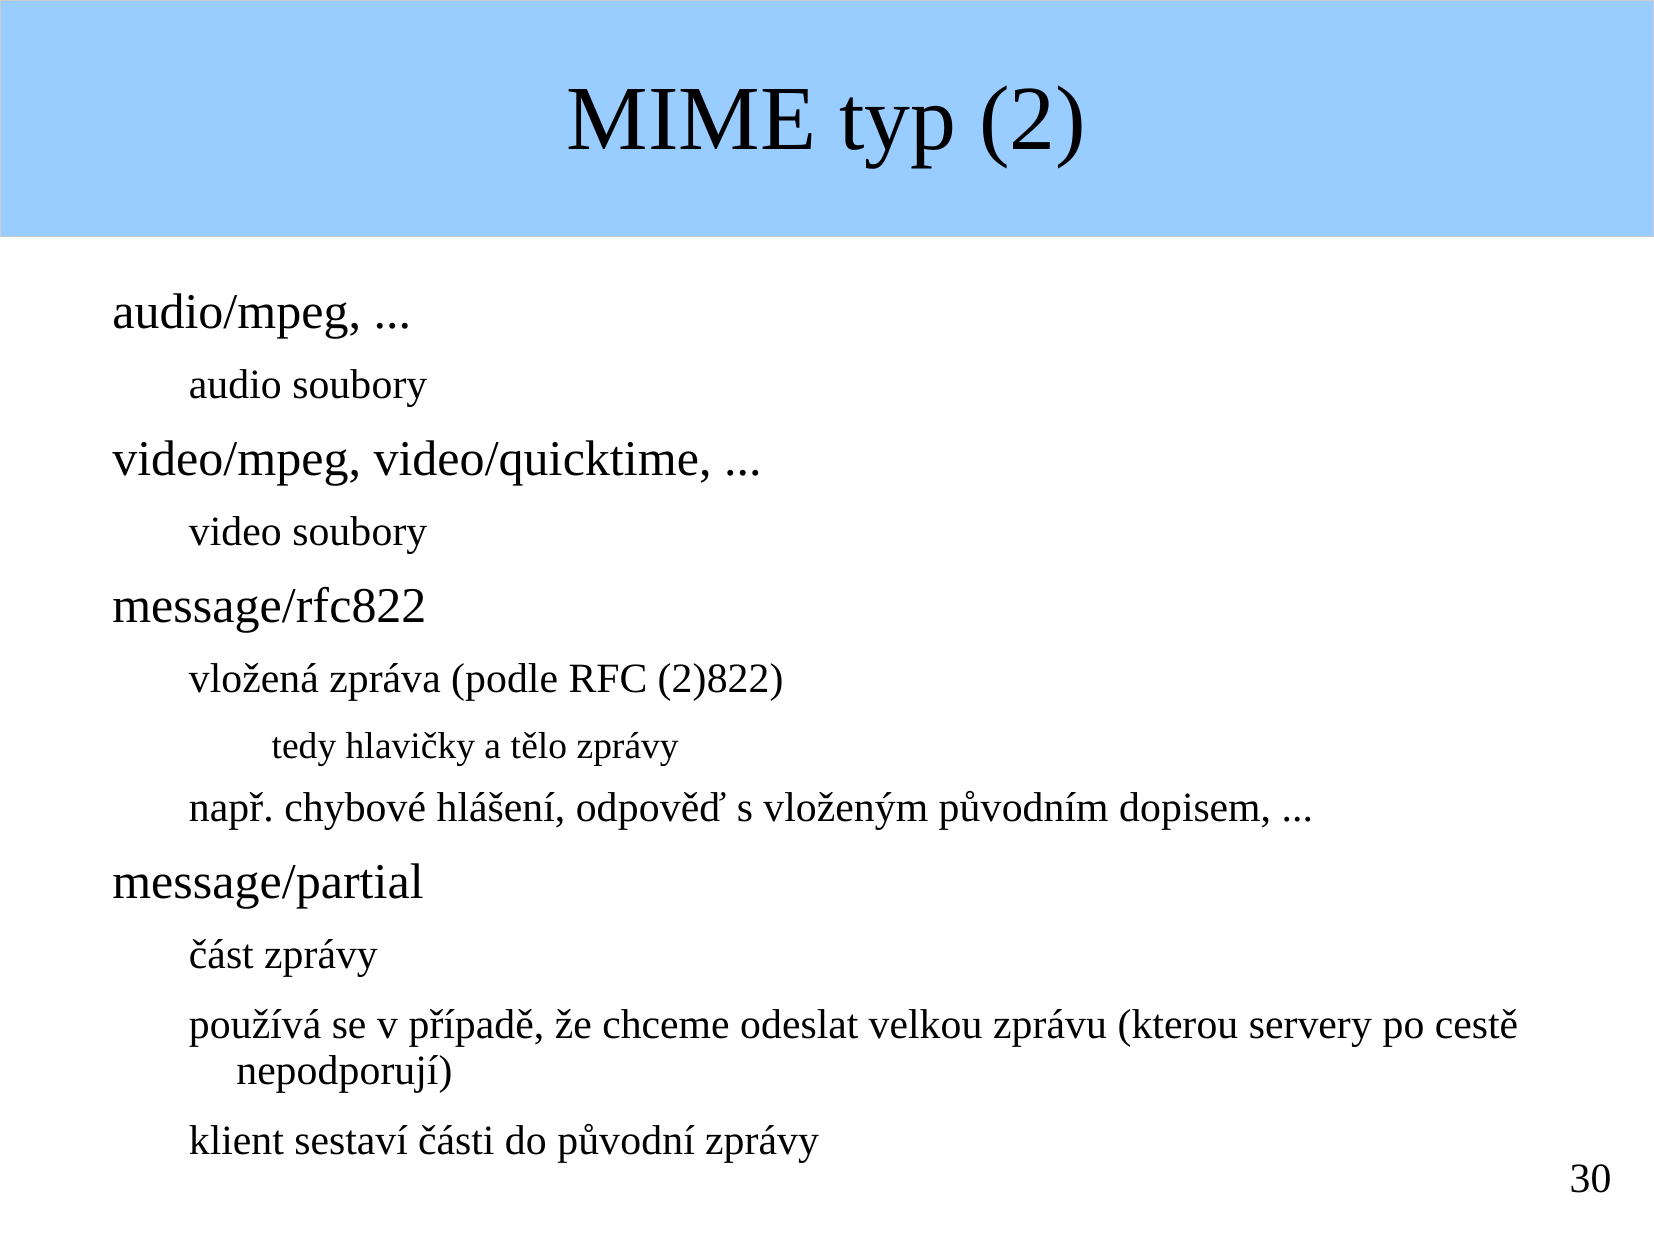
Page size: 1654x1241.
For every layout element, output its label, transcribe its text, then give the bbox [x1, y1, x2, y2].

title MIME typ (2) [0, 0, 1654, 237]
list audio/mpeg, ... audio soubory video/mpeg, video/quicktime, ... video soubory message/rfc822 vložená zpráva (podle RFC (2)822) tedy hlavičky a tělo zprávy např. chybové hlášení, odpověď s vloženým původním dopisem, ... message/partial část zprávy používá se v případě, že chceme odeslat velkou zprávu (kterou servery po cestě nepodporují) klient sestaví části do původní zprávy [94, 283, 1595, 1164]
